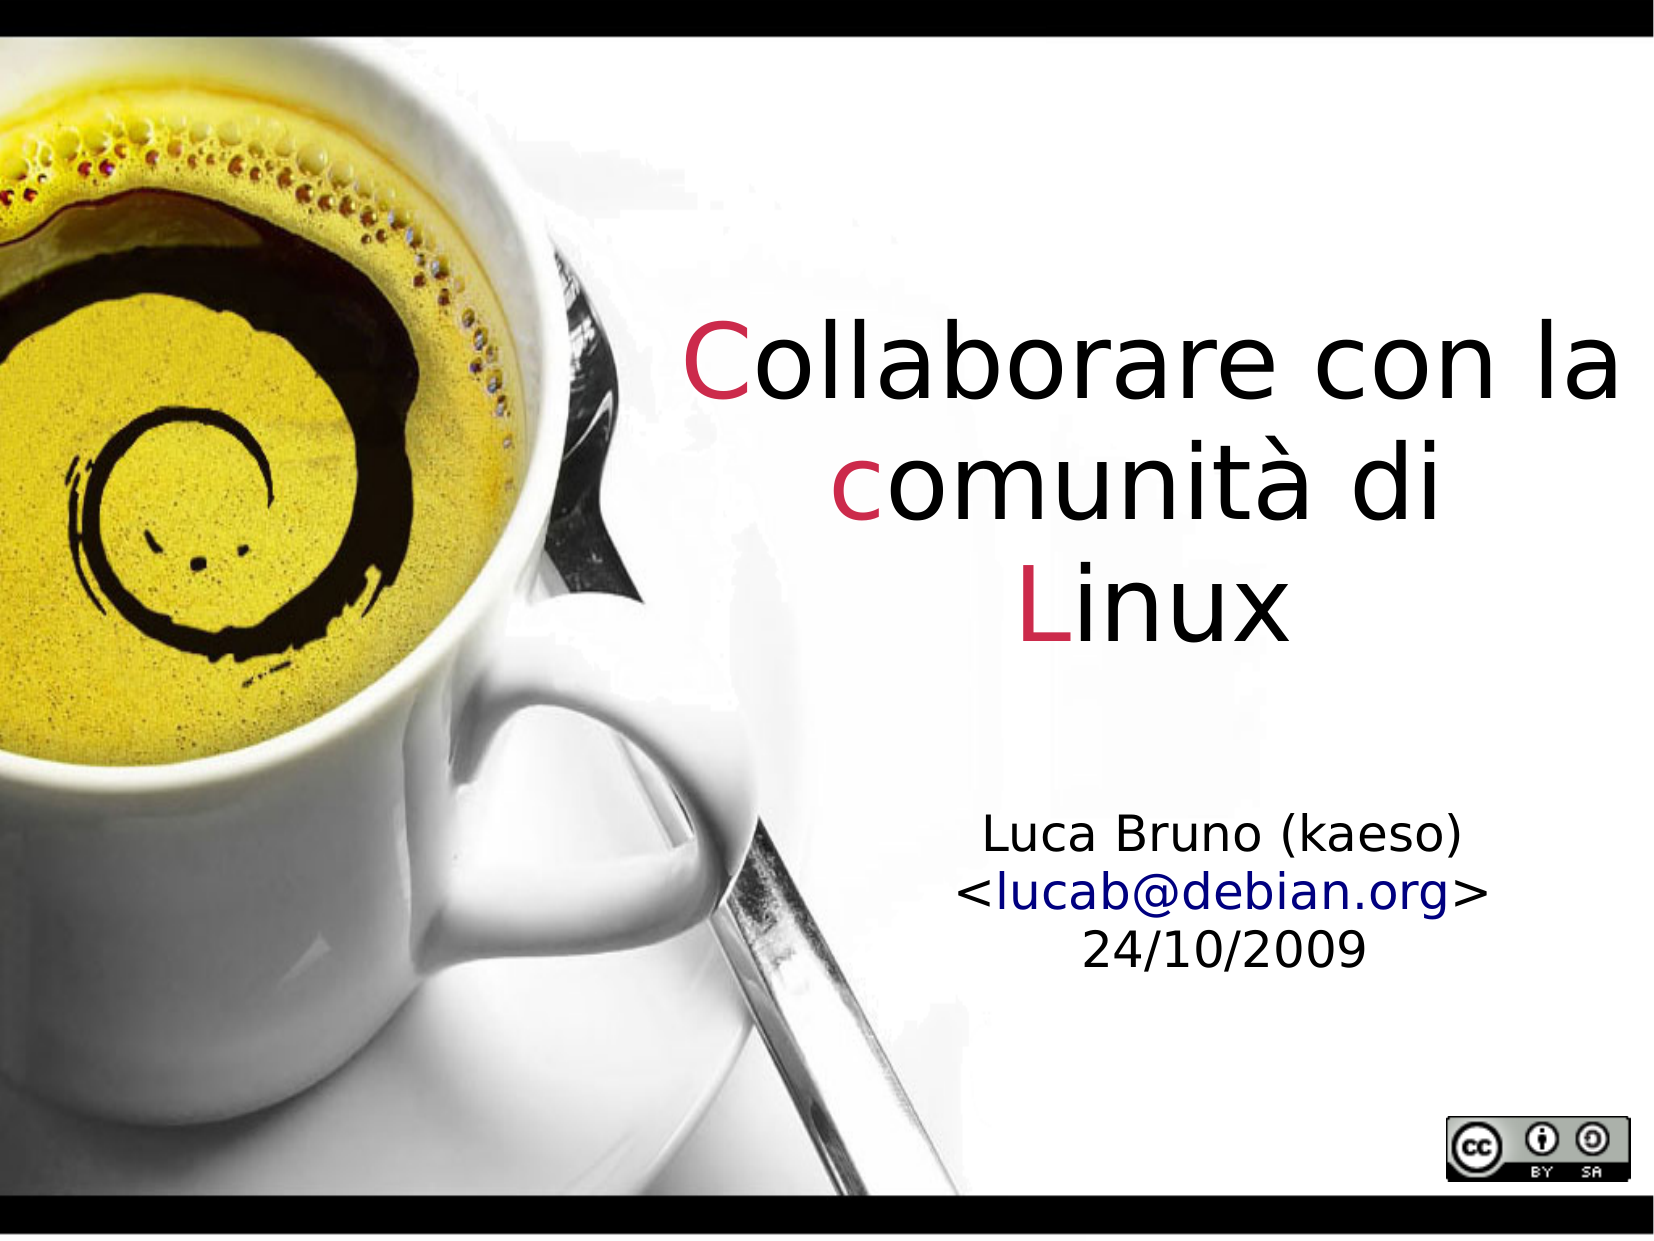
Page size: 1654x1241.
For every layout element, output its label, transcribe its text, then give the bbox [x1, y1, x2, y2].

picture [0, 0, 1654, 1241]
text_box Collaborare con la comunità di Linux [665, 294, 1642, 674]
text_box Luca Bruno (kaeso) <lucab@debian.org> 24/10/2009 [939, 797, 1507, 987]
